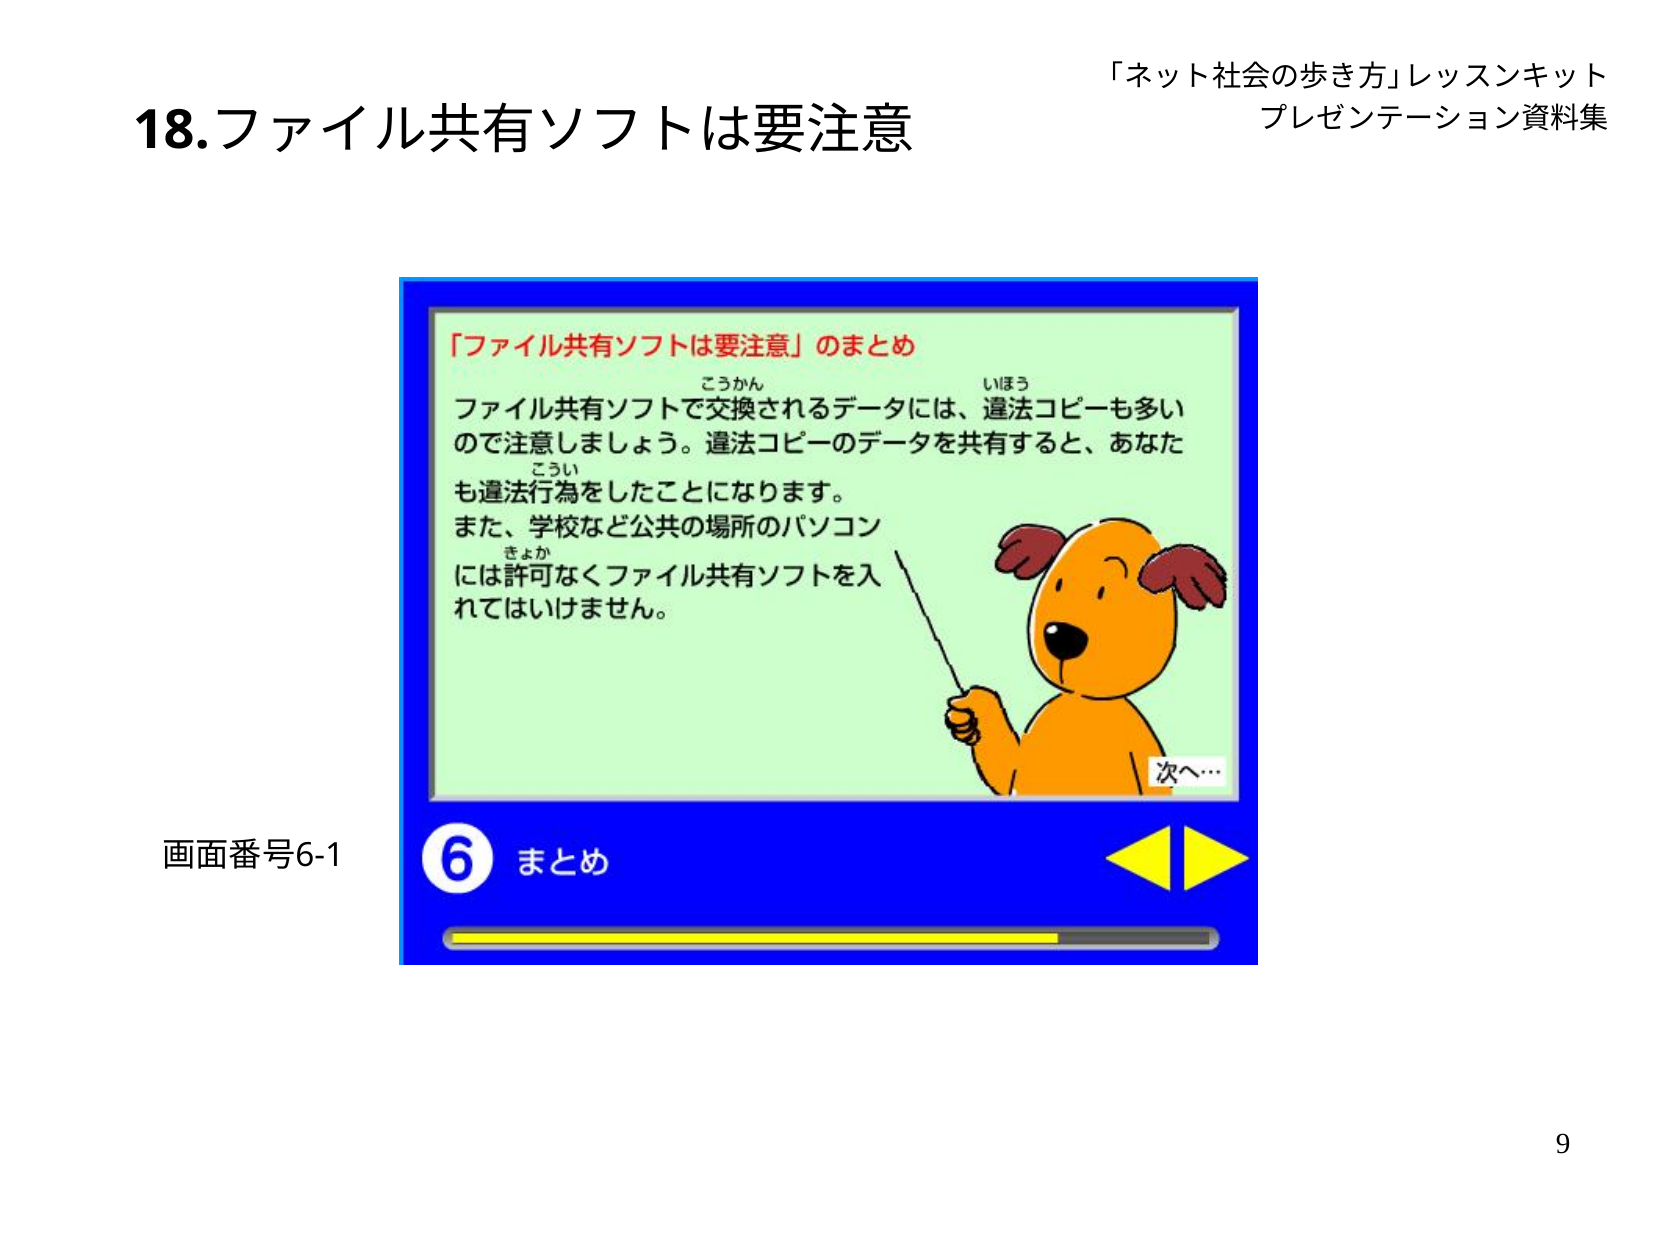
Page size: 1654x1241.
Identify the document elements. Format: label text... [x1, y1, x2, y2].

text_box 18.ファイル共有ソフトは要注意 [118, 88, 1241, 169]
text_box 画面番号6-1 [147, 826, 384, 882]
text_box 「ネット社会の歩き方」レッスンキットプレゼンテーション資料集 [1062, 44, 1625, 145]
picture [399, 277, 1258, 965]
